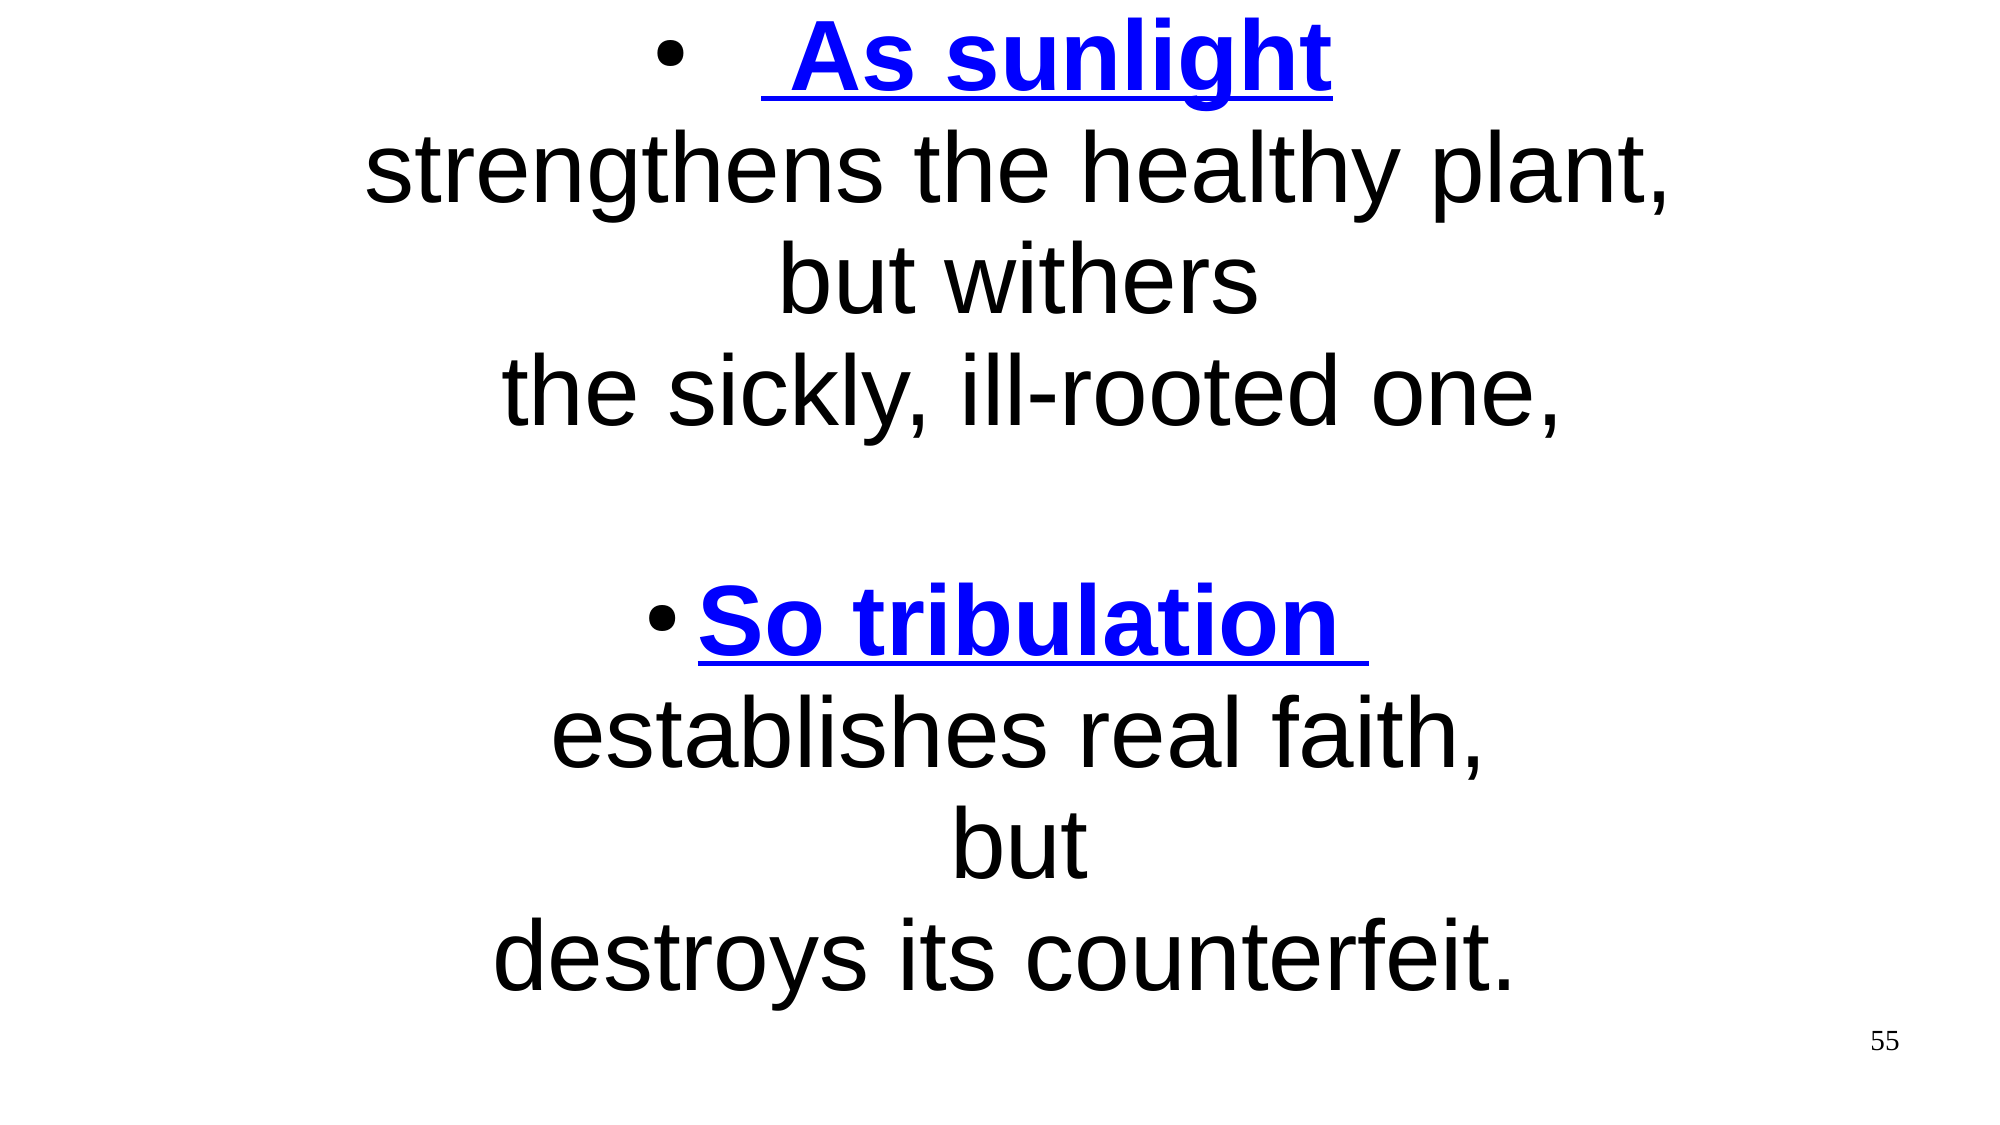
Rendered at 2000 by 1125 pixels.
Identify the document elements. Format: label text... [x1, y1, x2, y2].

list As sunlight strengthens the healthy plant, but withers the sickly, ill-rooted one, So tribulation establishes real faith, but destroys its counterfeit. [0, 0, 1996, 1123]
